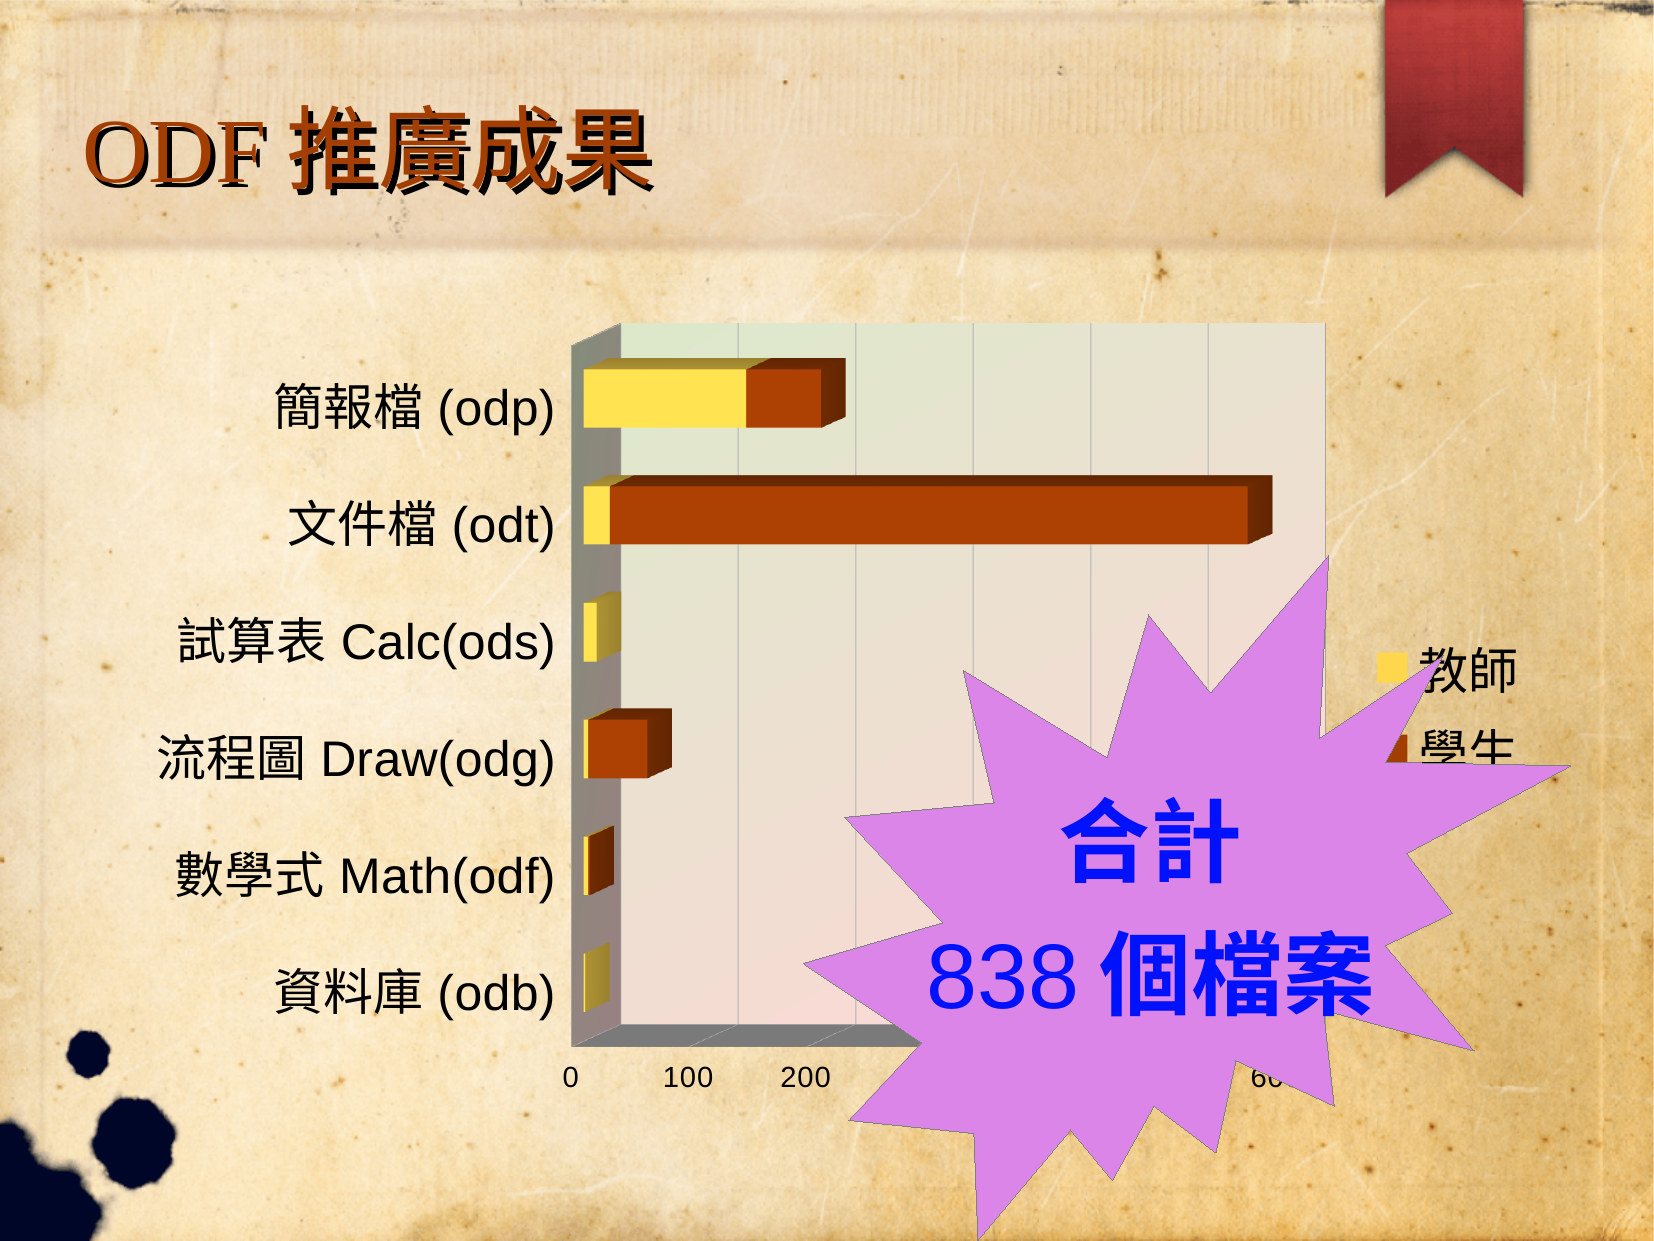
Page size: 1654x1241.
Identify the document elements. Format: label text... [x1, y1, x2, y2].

chart [1226, 779, 1548, 1111]
chart [120, 307, 1548, 1111]
picture [0, 0, 1654, 1241]
text_box 合計 838個檔案 [803, 555, 1571, 1241]
title ODF推廣成果 [82, 49, 1347, 237]
